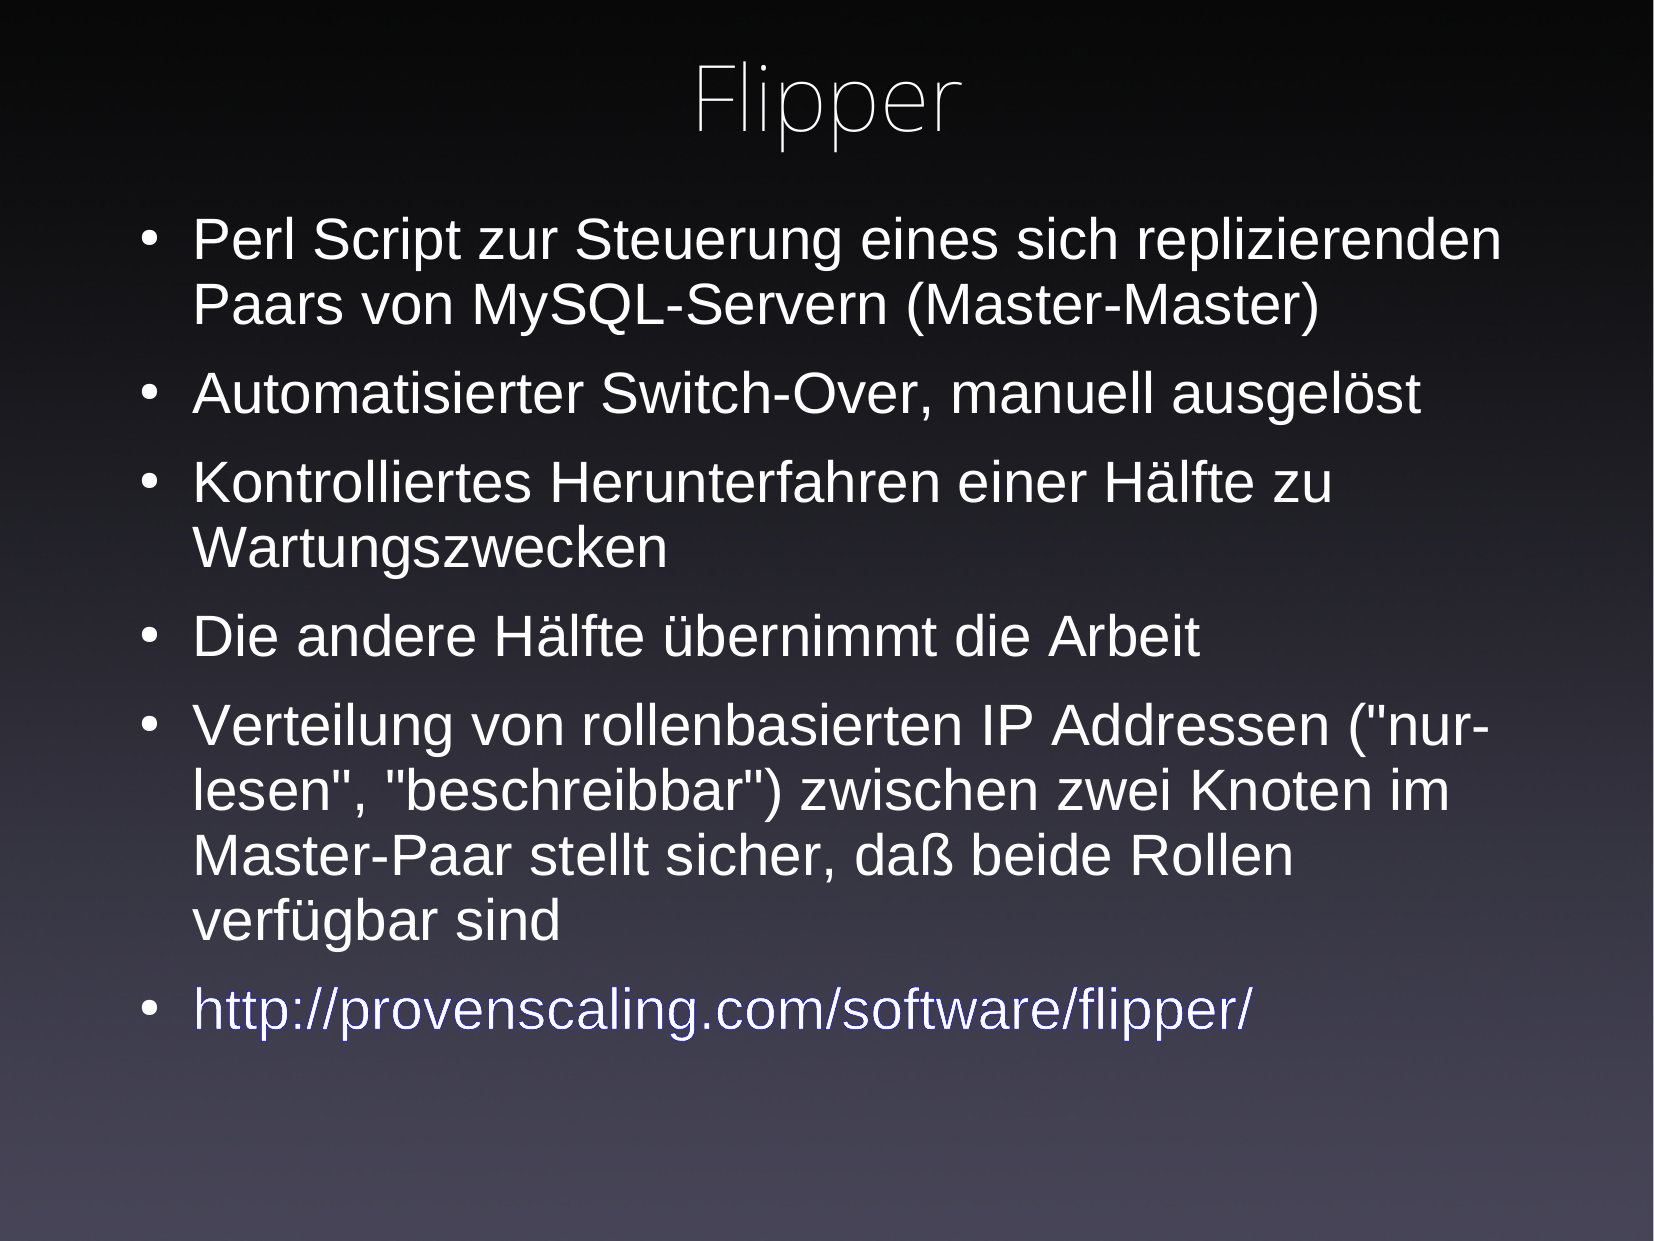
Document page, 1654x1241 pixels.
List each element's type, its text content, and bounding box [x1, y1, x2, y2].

picture [0, 0, 1654, 1241]
title Flipper [121, 41, 1534, 150]
list Perl Script zur Steuerung eines sich replizierenden Paars von MySQL-Servern (Master-Master) Automatisierter Switch-Over, manuell ausgelöst Kontrolliertes Herunterfahren einer Hälfte zu Wartungszwecken Die andere Hälfte übernimmt die Arbeit Verteilung von rollenbasierten IP Addressen ("nur-lesen", "beschreibbar") zwischen zwei Knoten im Master-Paar stellt sicher, daß beide Rollen verfügbar sind http://provenscaling.com/software/flipper/ [121, 206, 1534, 1182]
